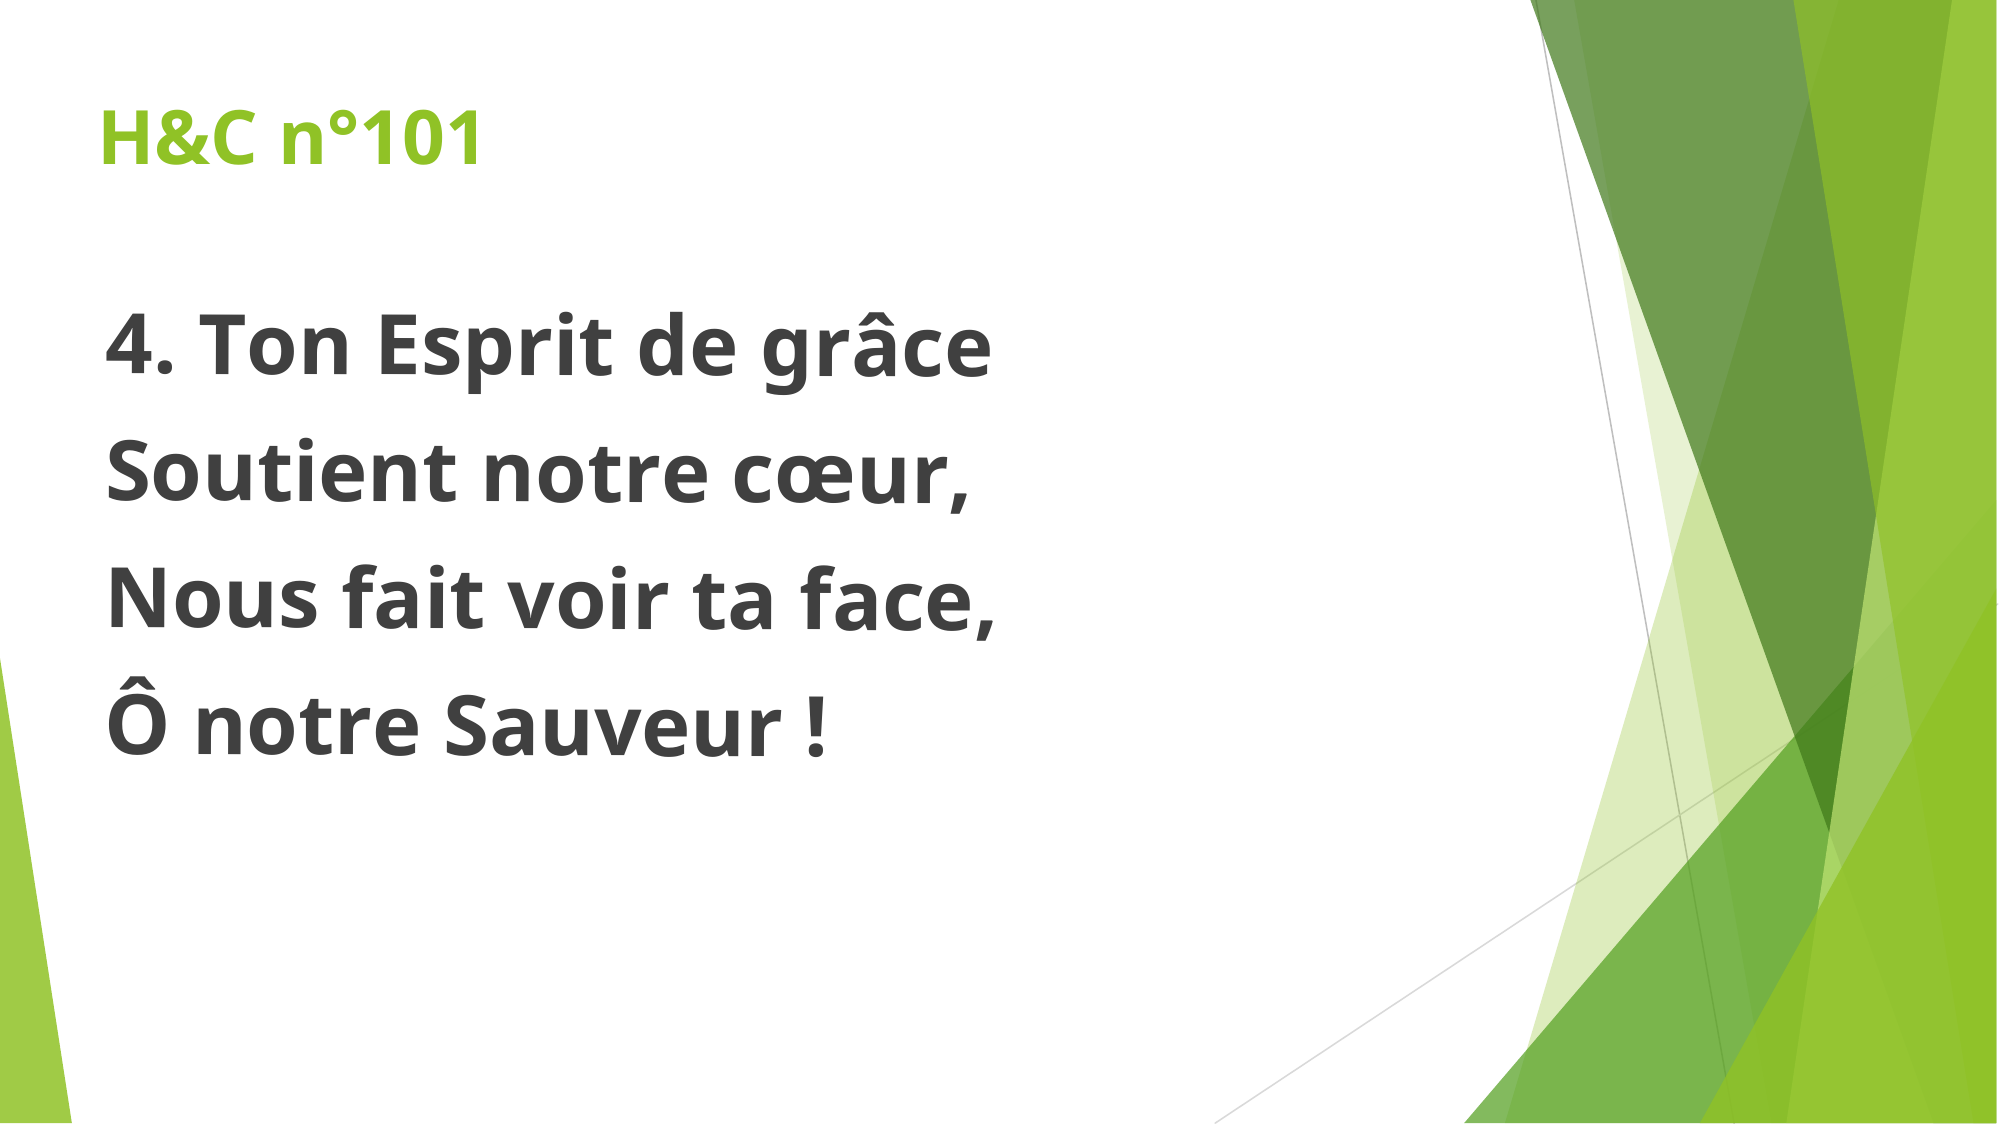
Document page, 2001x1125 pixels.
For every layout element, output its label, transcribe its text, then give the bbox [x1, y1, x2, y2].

text_box H&C n°101 [82, 82, 697, 189]
text_box 4. Ton Esprit de grâce Soutient notre cœur, Nous fait voir ta face, Ô notre Sauveur ! [88, 267, 1958, 1086]
